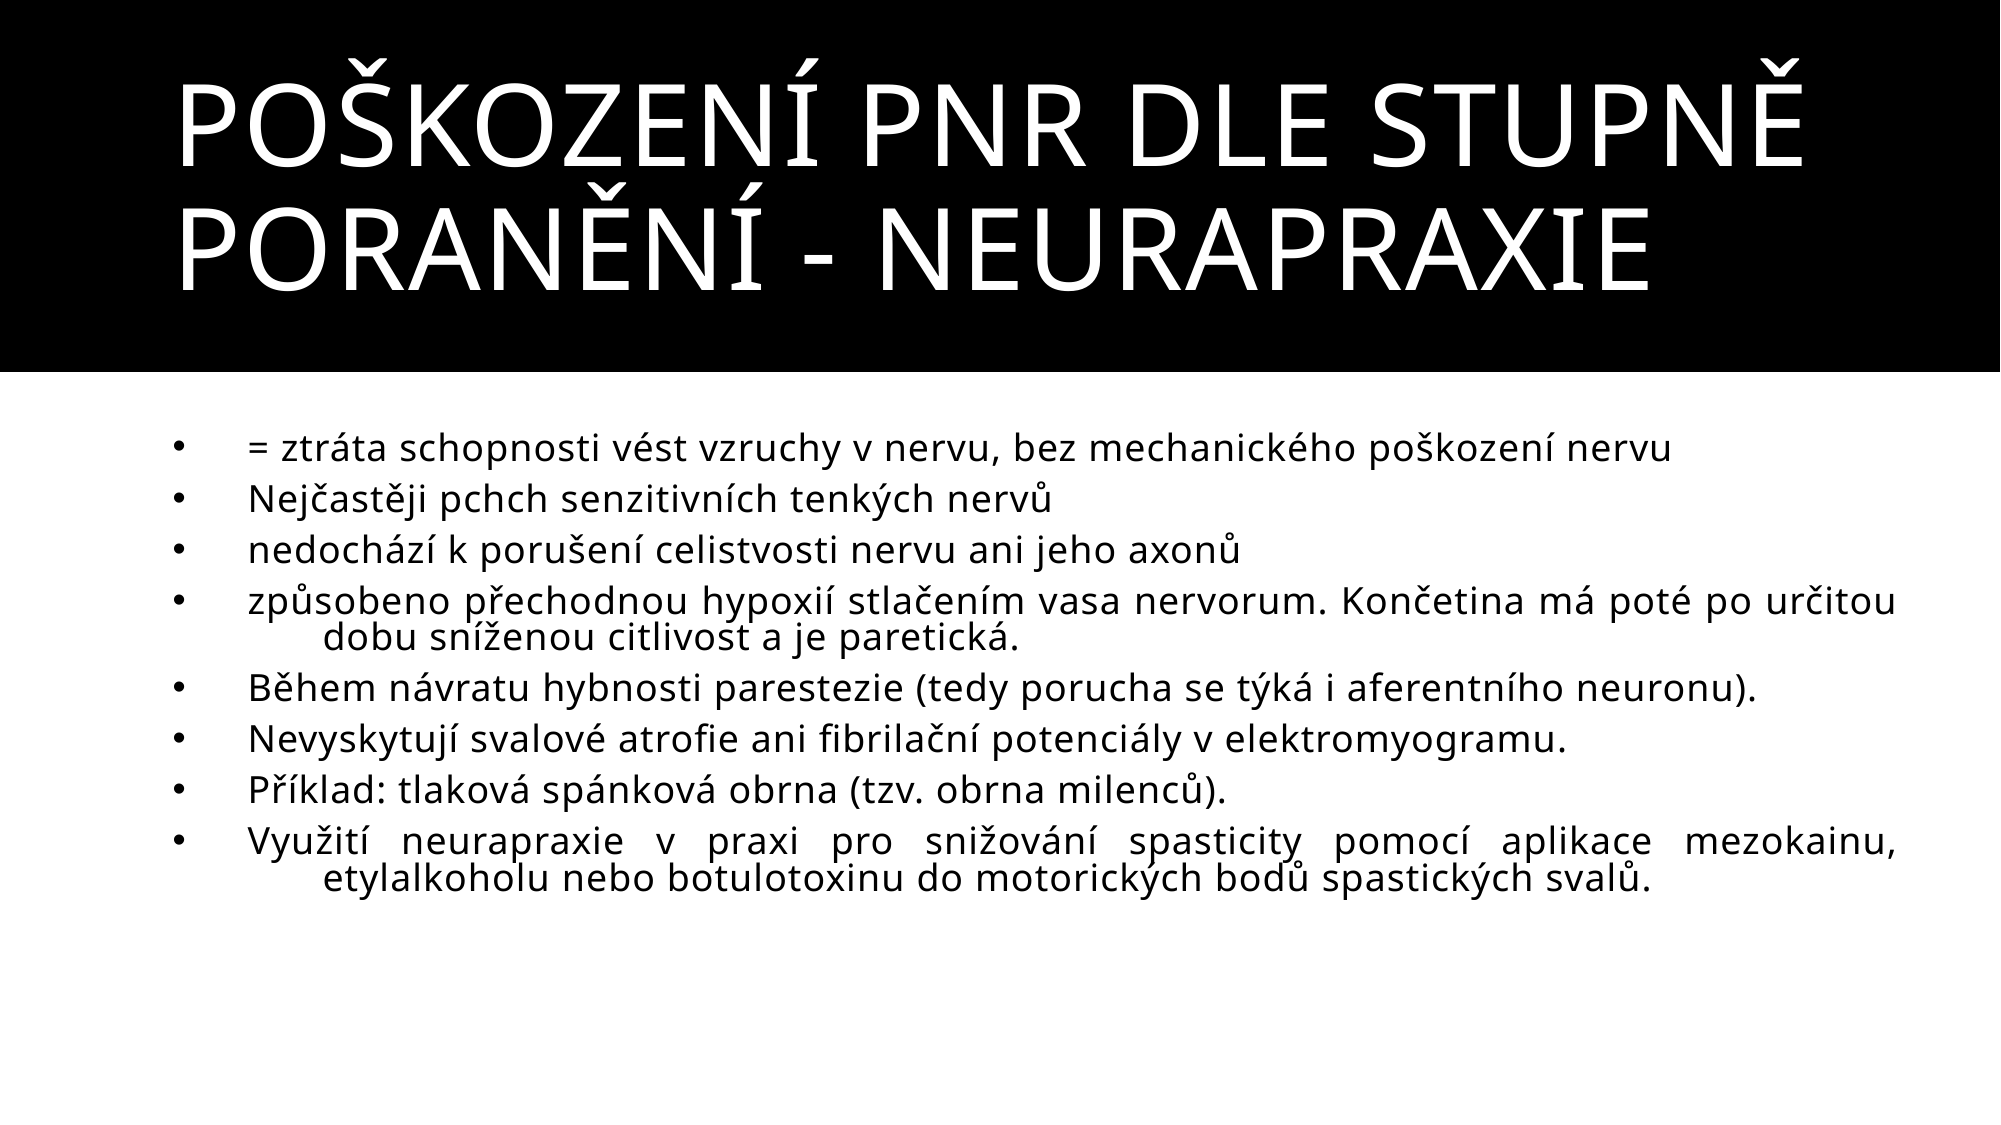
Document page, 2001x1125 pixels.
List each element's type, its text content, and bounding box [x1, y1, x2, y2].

title Poškození PNR dle stupně poranění - neurapraxie [157, 52, 1842, 332]
list = ztráta schopnosti vést vzruchy v nervu, bez mechanického poškození nervu Nejčastěji pchch senzitivních tenkých nervů nedochází k porušení celistvosti nervu ani jeho axonů způsobeno přechodnou hypoxií stlačením vasa nervorum. Končetina má poté po určitou dobu sníženou citlivost a je paretická. Během návratu hybnosti parestezie (tedy porucha se týká i aferentního neuronu). Nevyskytují svalové atrofie ani fibrilační potenciály v elektromyogramu. Příklad: tlaková spánková obrna (tzv. obrna milenců). Využití neurapraxie v praxi pro snižování spasticity pomocí aplikace mezokainu, etylalkoholu nebo botulotoxinu do motorických bodů spastických svalů. [157, 424, 1916, 1024]
